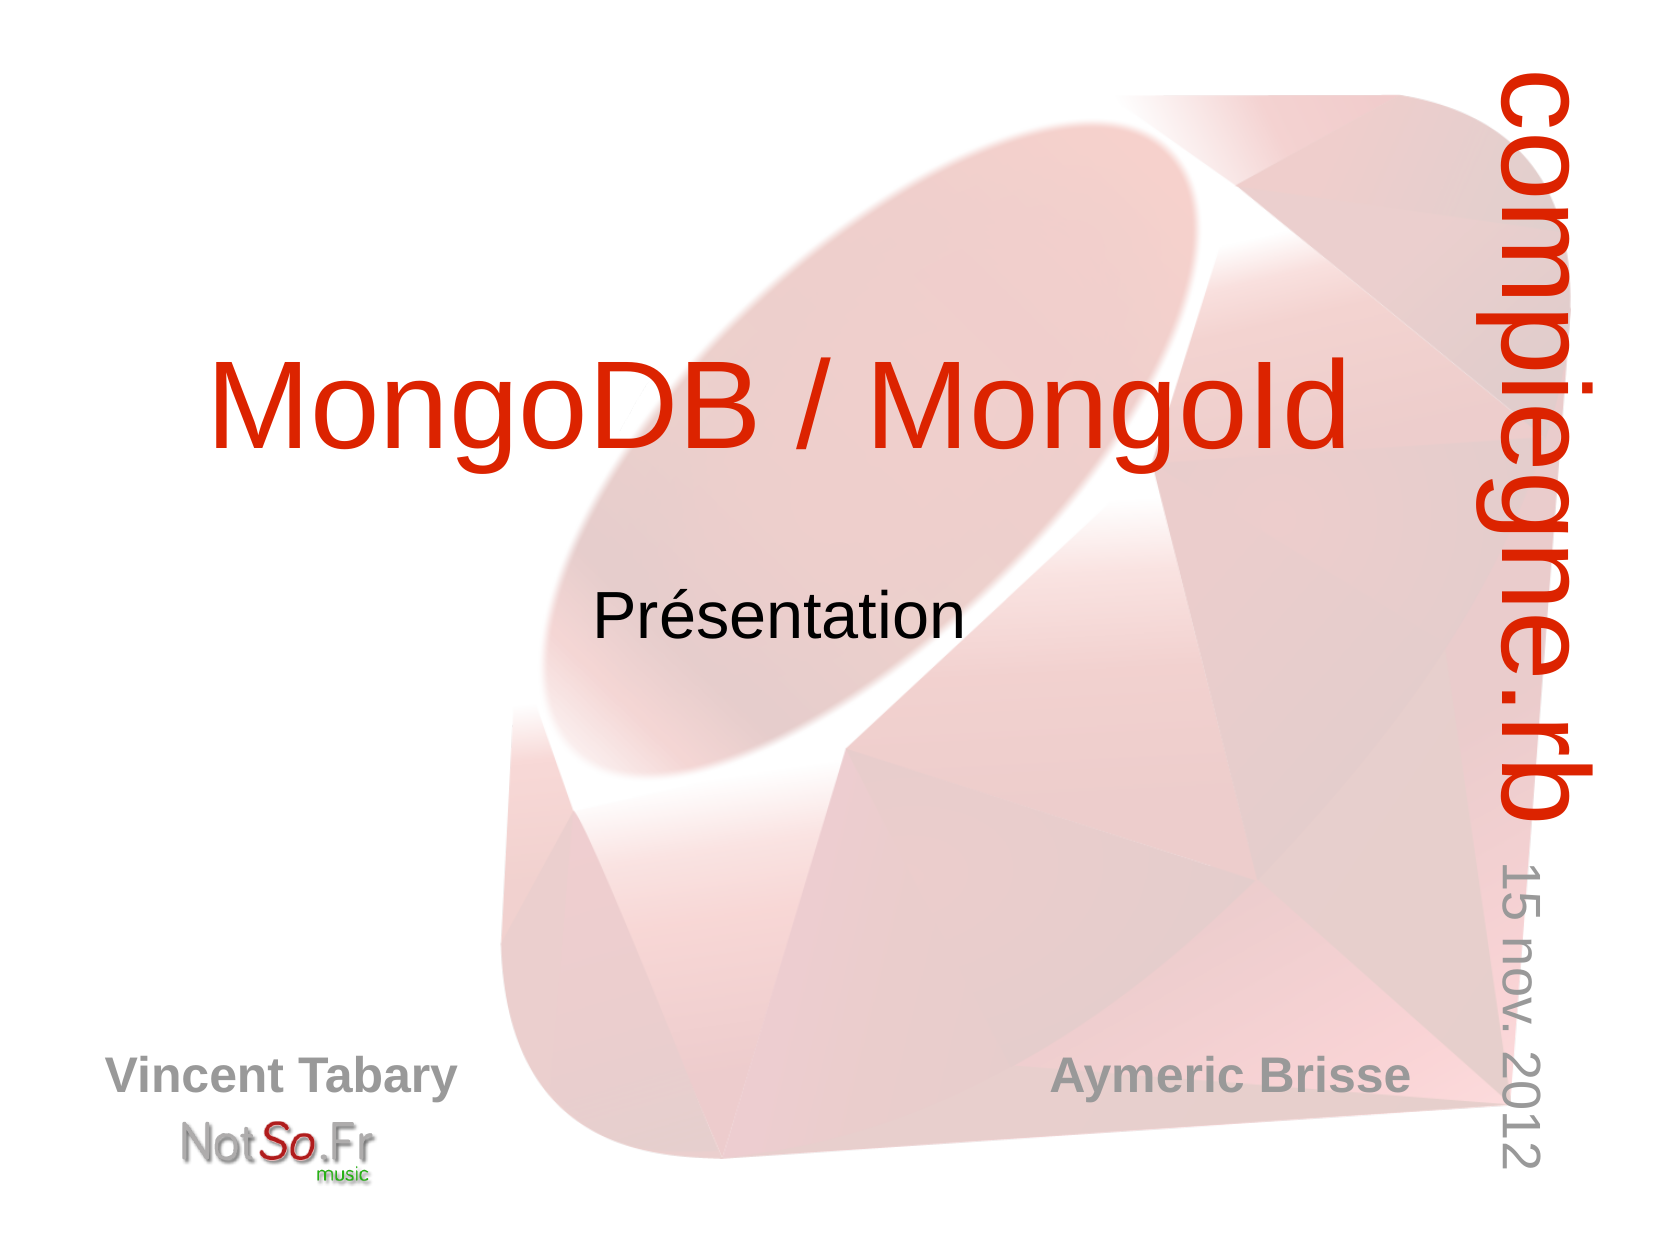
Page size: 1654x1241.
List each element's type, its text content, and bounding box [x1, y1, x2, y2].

title compiegne.rb 15 nov. 2012 [1442, 23, 1650, 1217]
picture [484, 70, 1442, 138]
text_box Vincent Tabary [89, 1039, 473, 1134]
text_box Aymeric Brisse [1034, 1039, 1427, 1134]
picture [484, 851, 1442, 1159]
subtitle MongoDB / MongoId Présentation [82, 138, 1477, 851]
picture [165, 1112, 390, 1193]
